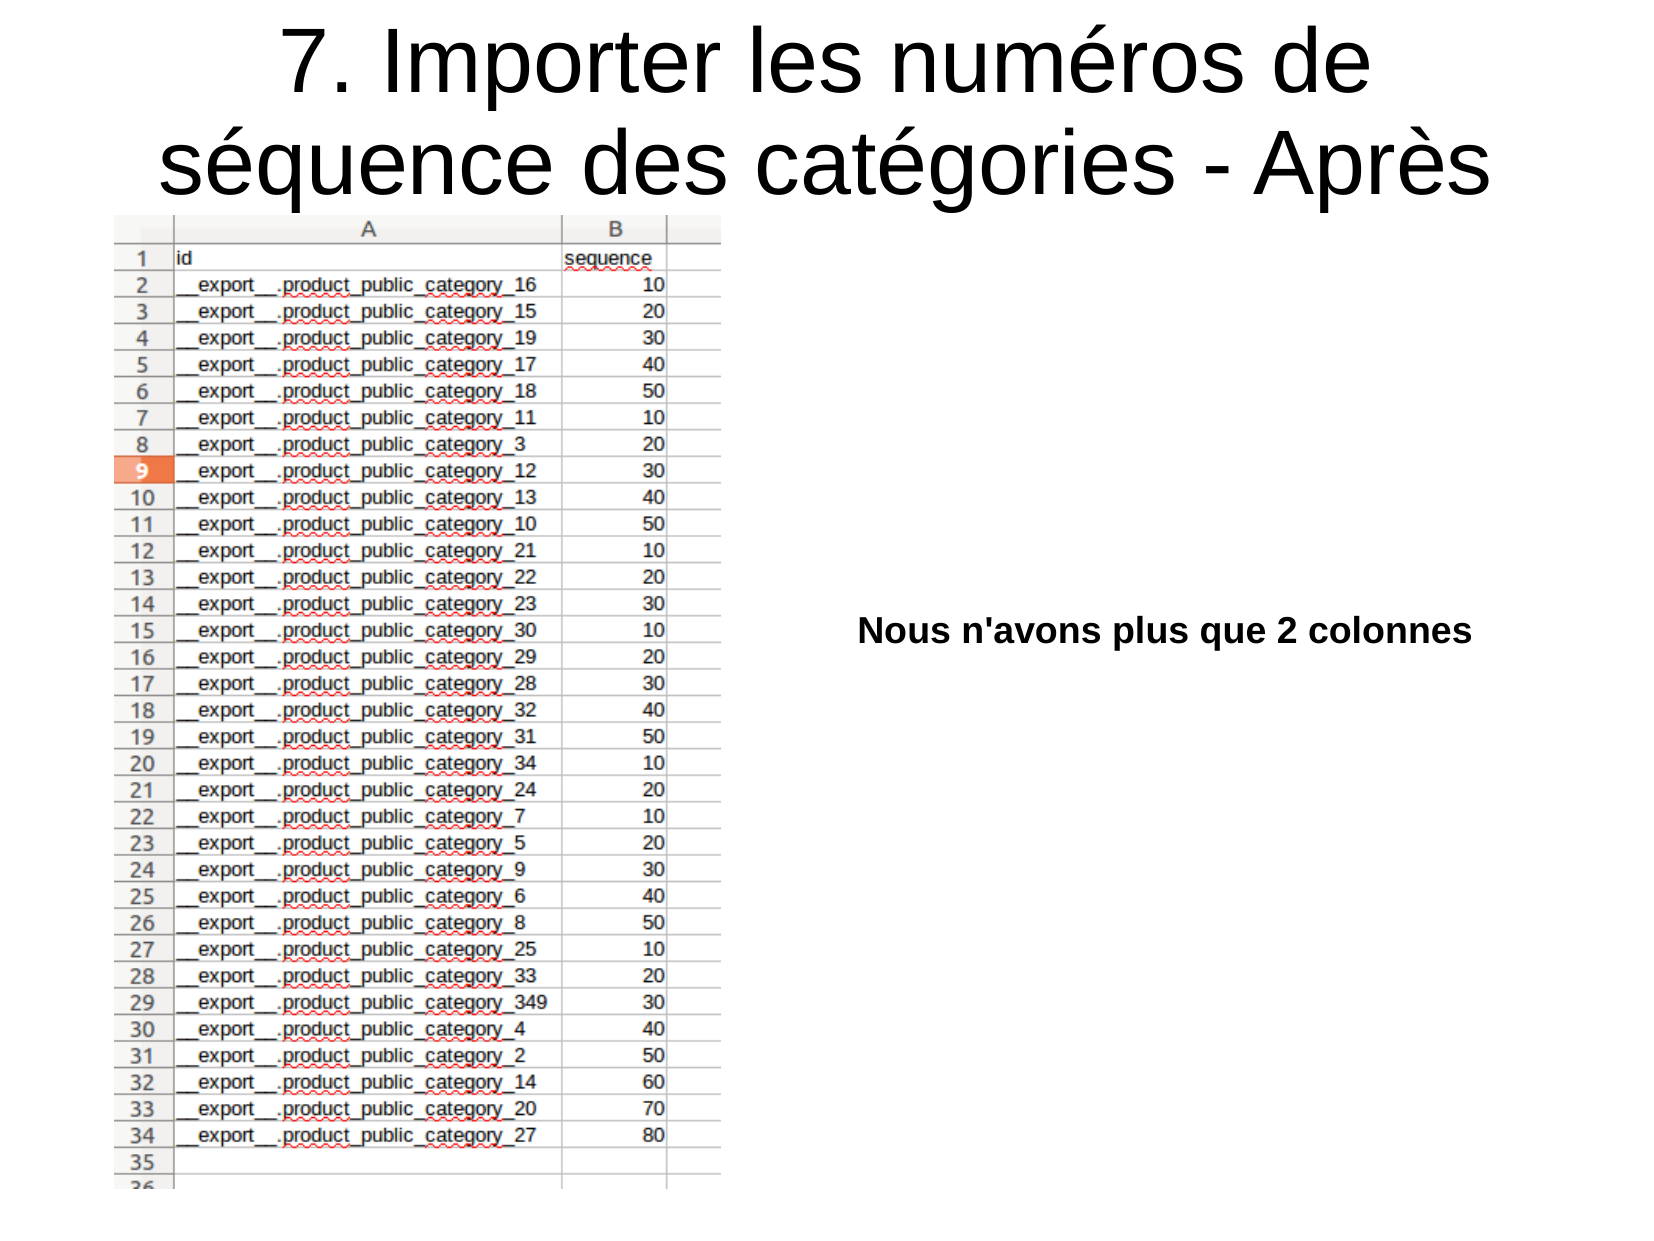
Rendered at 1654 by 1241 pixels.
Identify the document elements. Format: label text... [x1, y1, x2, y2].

picture [114, 215, 721, 1189]
title 7. Importer les numéros de séquence des catégories - Après [82, 8, 1571, 216]
text_box Nous n'avons plus que 2 colonnes [842, 602, 1489, 660]
